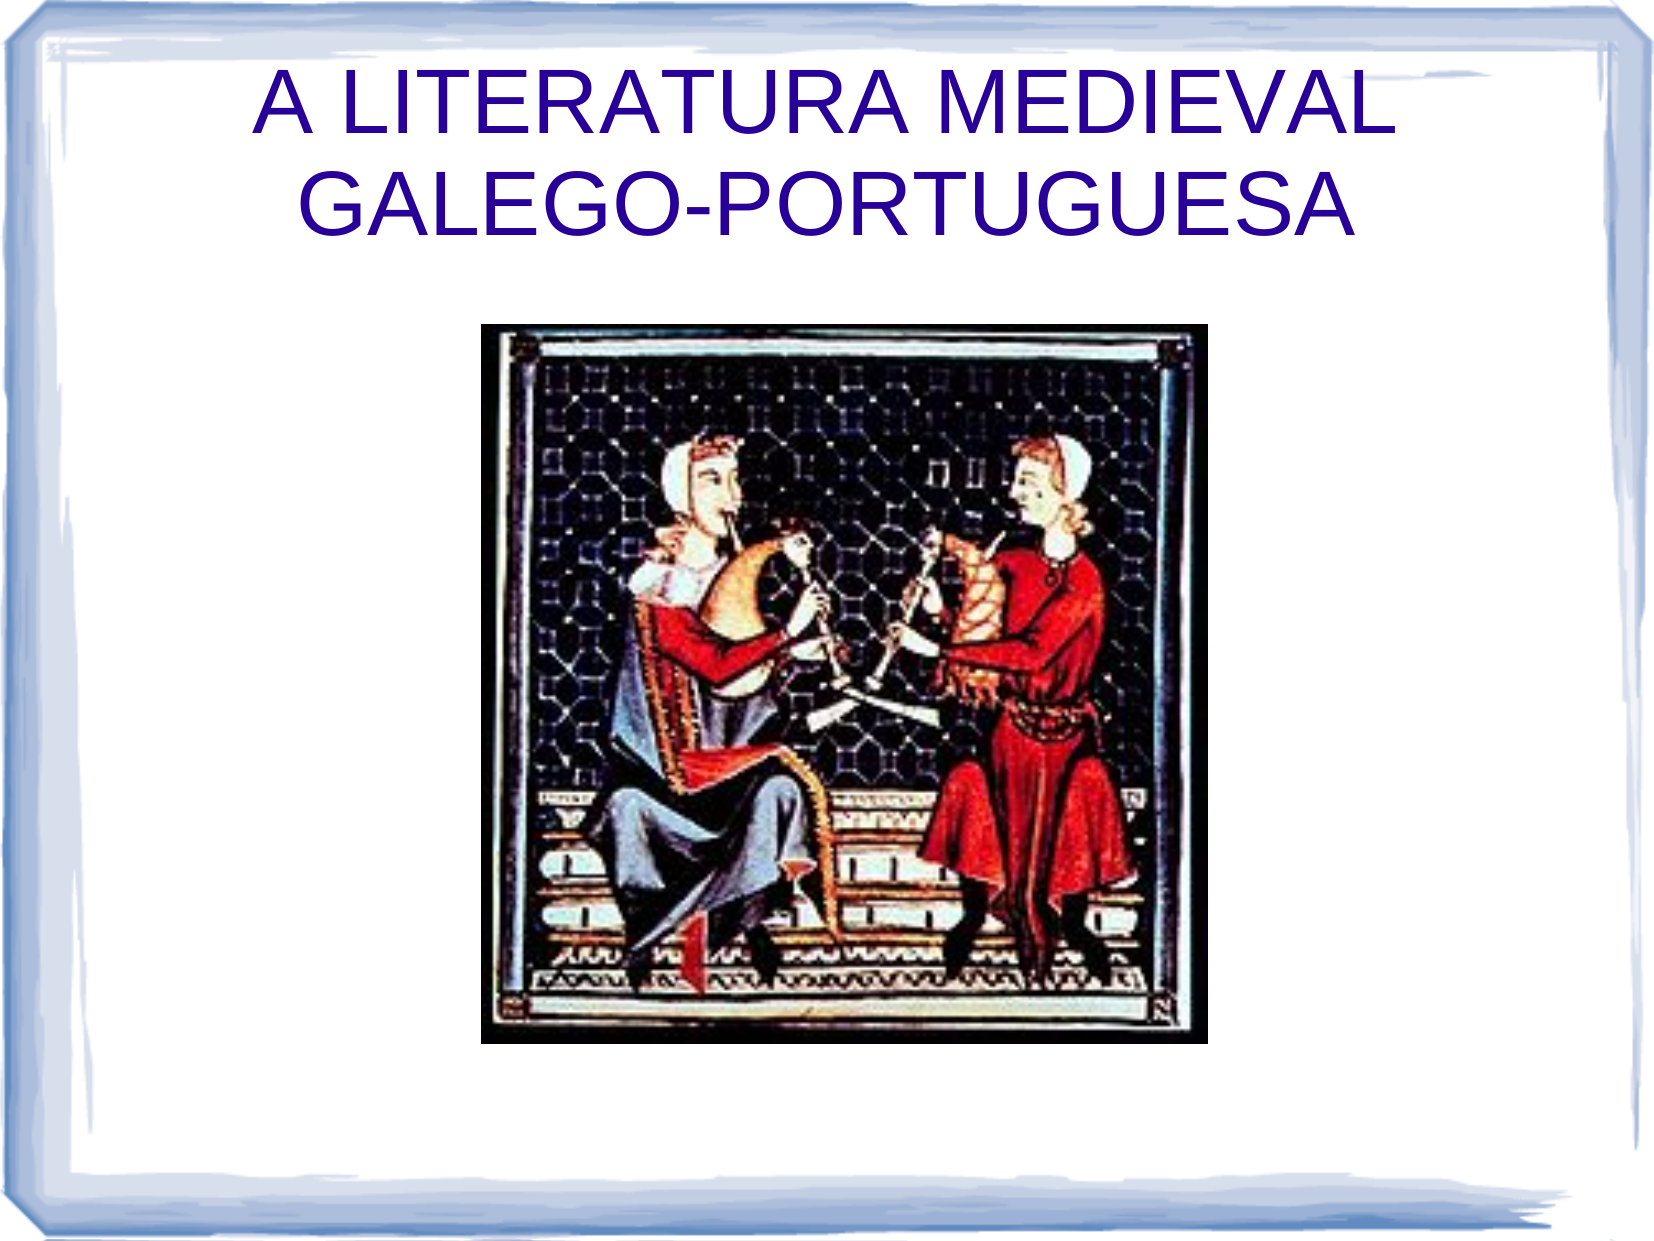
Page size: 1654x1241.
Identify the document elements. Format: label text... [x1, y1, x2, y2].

title A LITERATURA MEDIEVAL GALEGO-PORTUGUESA [82, 49, 1571, 257]
picture [0, 0, 1654, 1241]
